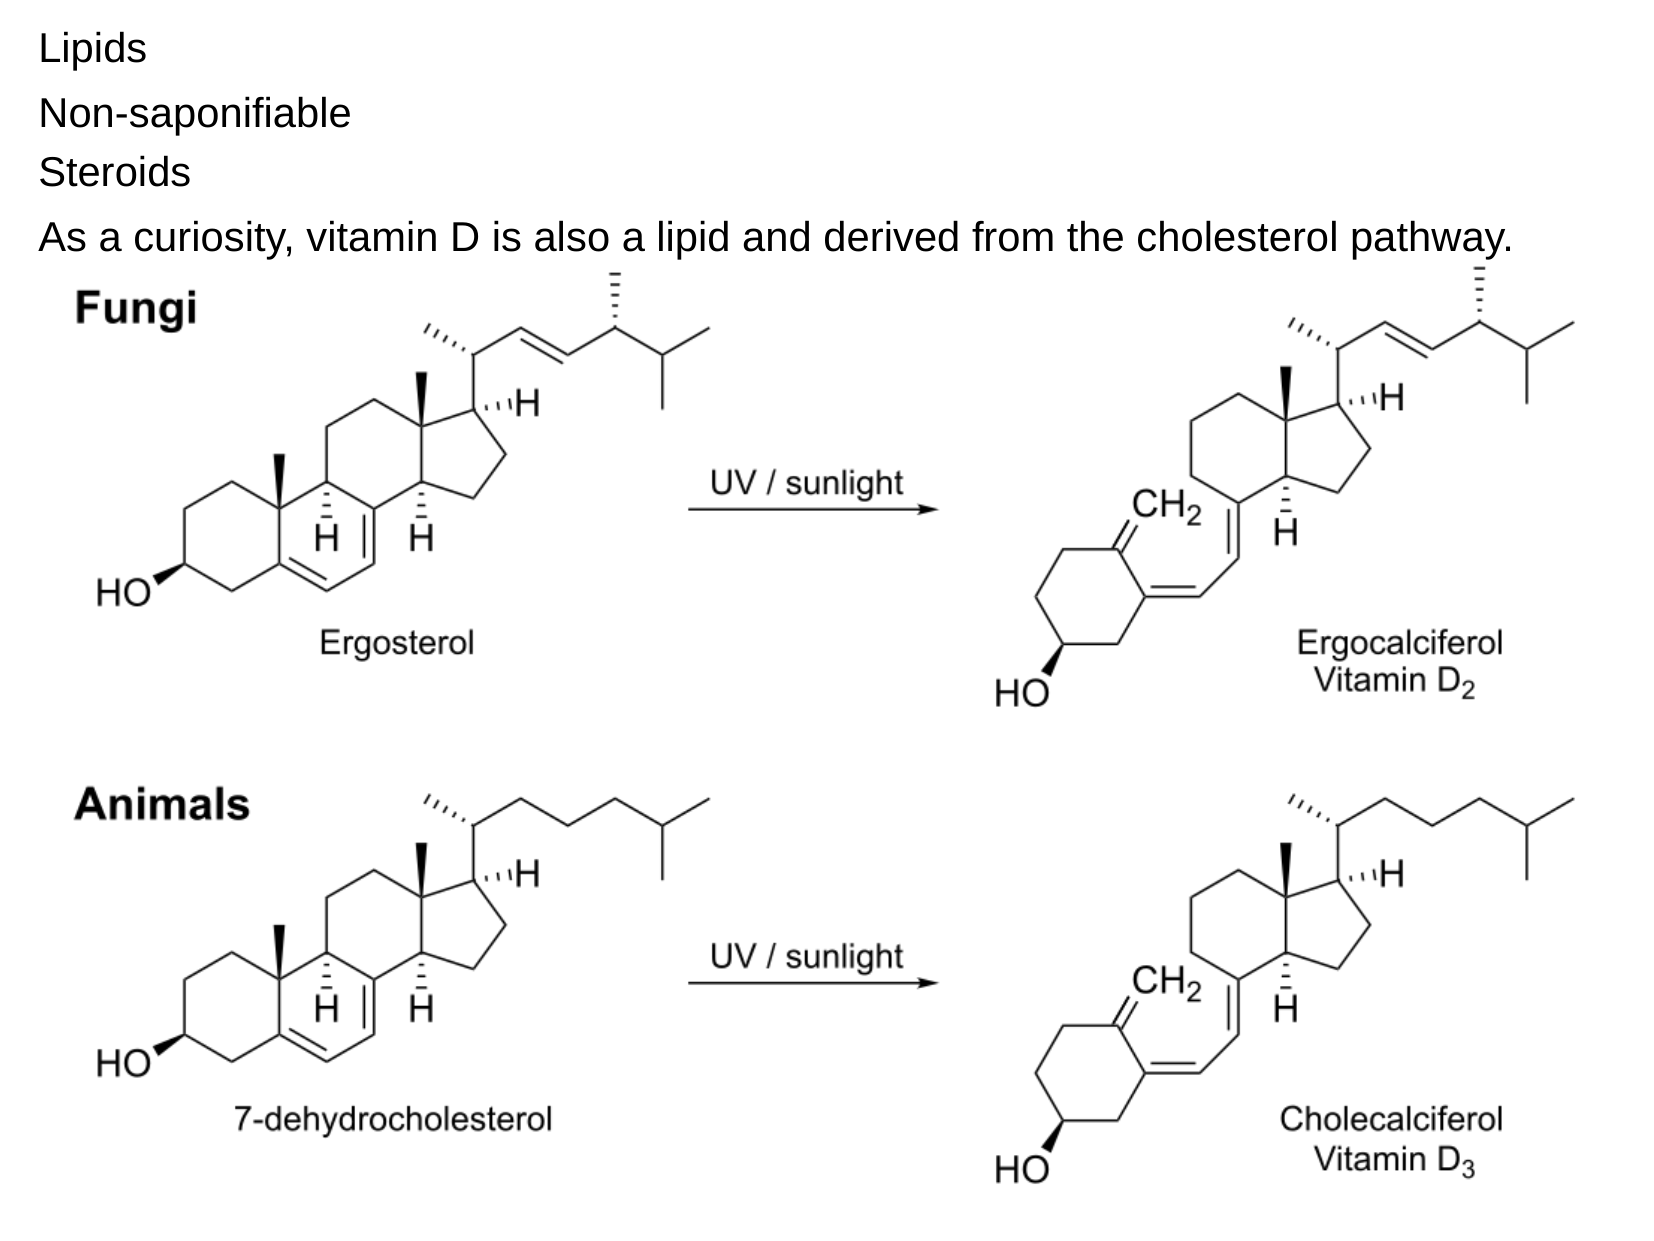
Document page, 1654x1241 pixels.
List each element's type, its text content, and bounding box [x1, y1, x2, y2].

picture [59, 252, 1590, 1199]
text_box Lipids [23, 17, 355, 80]
text_box Non-saponifiable [23, 82, 414, 141]
text_box Steroids [23, 141, 626, 204]
text_box As a curiosity, vitamin D is also a lipid and derived from the cholesterol pathway. [23, 206, 1583, 268]
